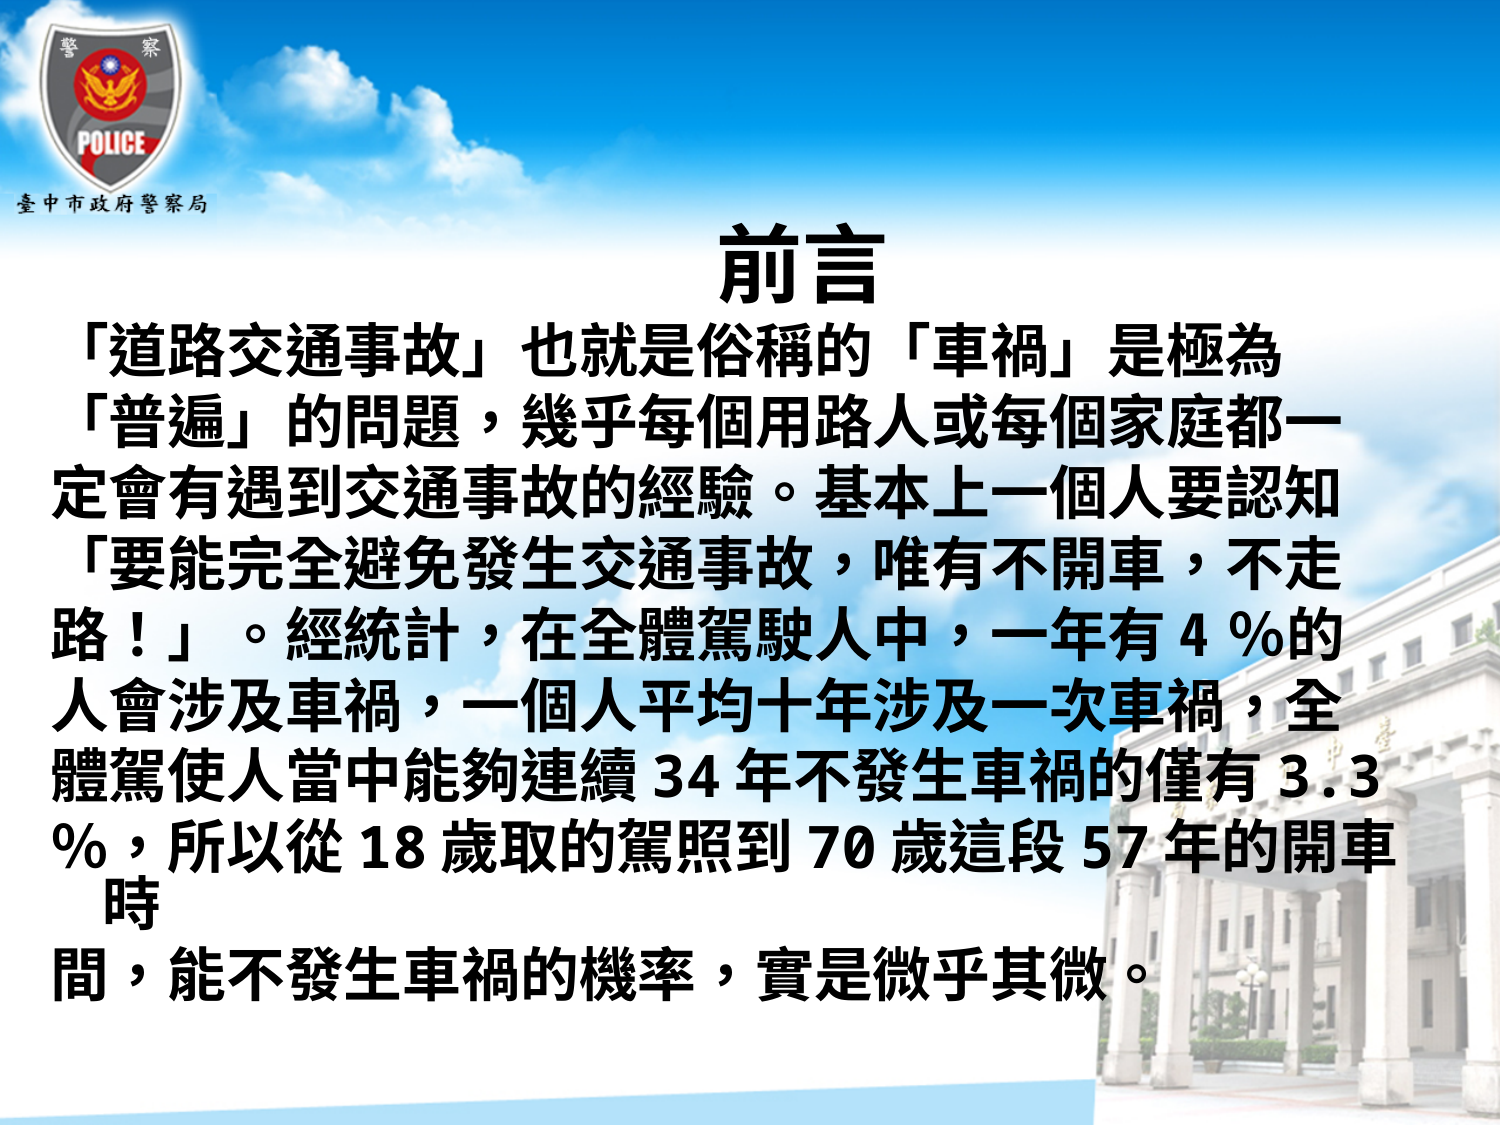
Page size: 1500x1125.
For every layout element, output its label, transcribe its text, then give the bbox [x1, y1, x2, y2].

list 前言 「道路交通事故」也就是俗稱的「車禍」是極為 「普遍」的問題，幾乎每個用路人或每個家庭都一 定會有遇到交通事故的經驗。基本上一個人要認知 「要能完全避免發生交通事故，唯有不開車，不走 路！」。經統計，在全體駕駛人中，一年有4％的 人會涉及車禍，一個人平均十年涉及一次車禍，全 體駕使人當中能夠連續34年不發生車禍的僅有3.3 ％，所以從18歲取的駕照到70歲這段57年的開車時 間，能不發生車禍的機率，實是微乎其微。 [35, 222, 1465, 1090]
picture [0, 0, 1500, 1125]
